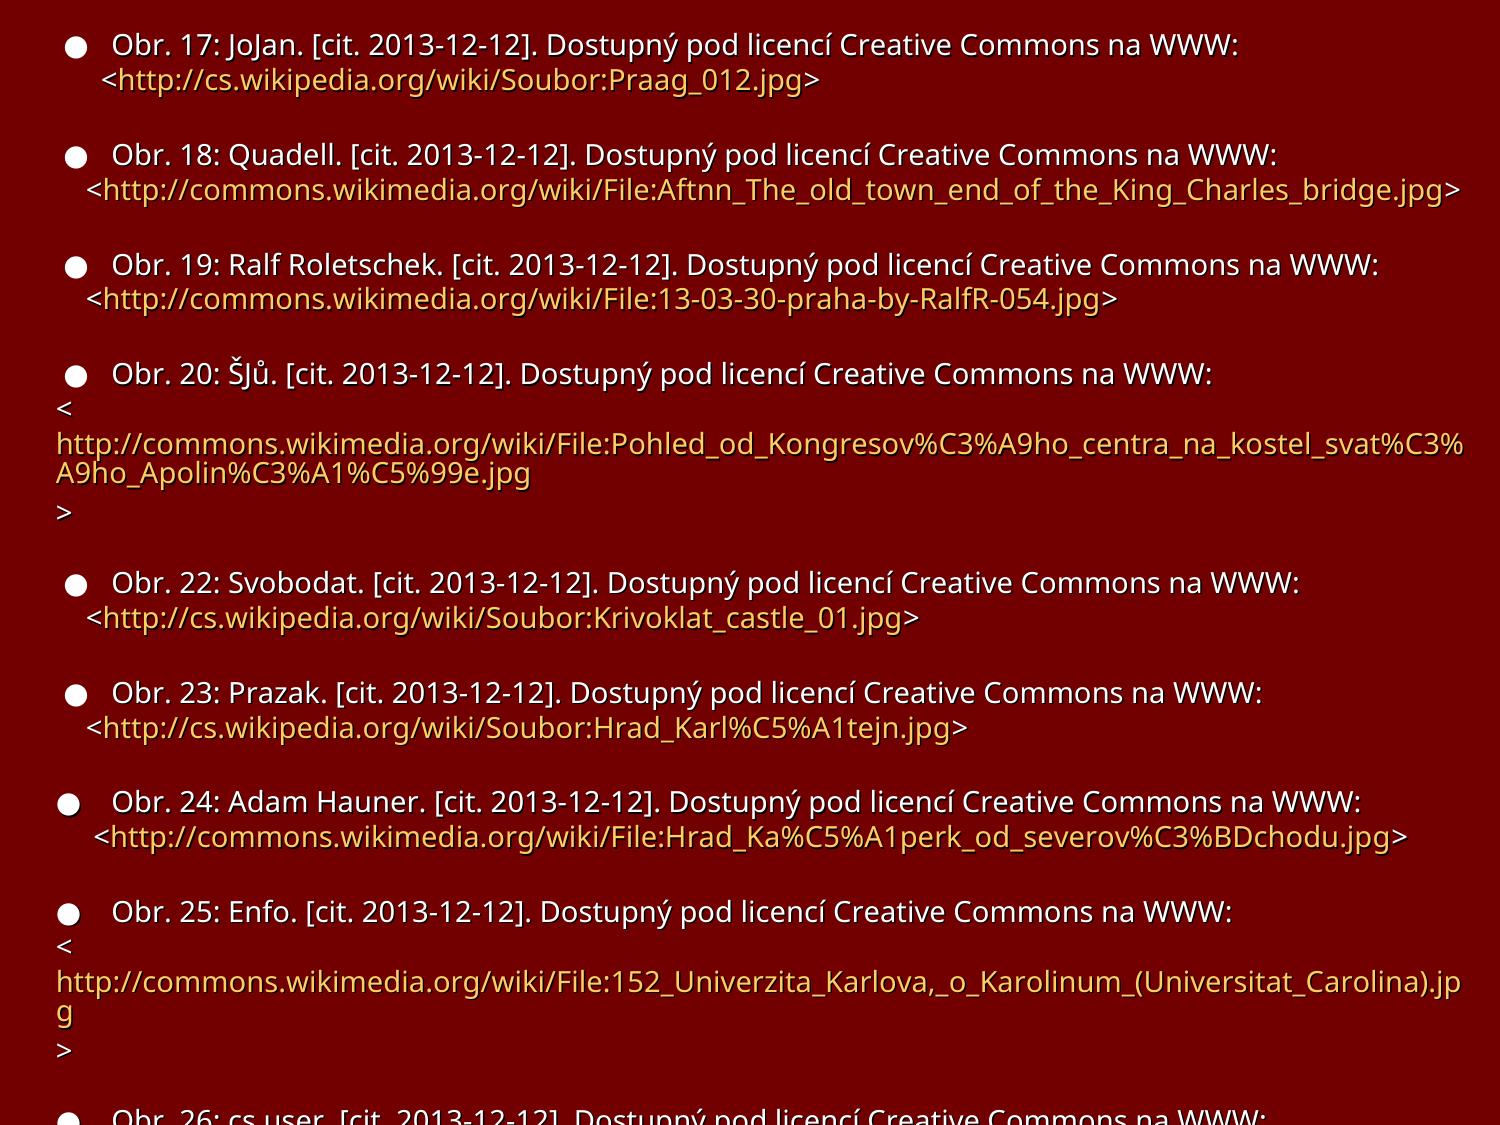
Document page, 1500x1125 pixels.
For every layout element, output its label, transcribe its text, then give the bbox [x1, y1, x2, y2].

text_box ● Obr. 17: JoJan. [cit. 2013-12-12]. Dostupný pod licencí Creative Commons na WWW: <http://cs.wikipedia.org/wiki/Soubor:Praag_012.jpg> ● Obr. 18: Quadell. [cit. 2013-12-12]. Dostupný pod licencí Creative Commons na WWW: <http://commons.wikimedia.org/wiki/File:Aftnn_The_old_town_end_of_the_King_Charles_bridge.jpg> ● Obr. 19: Ralf Roletschek. [cit. 2013-12-12]. Dostupný pod licencí Creative Commons na WWW: <http://commons.wikimedia.org/wiki/File:13-03-30-praha-by-RalfR-054.jpg> ● Obr. 20: ŠJů. [cit. 2013-12-12]. Dostupný pod licencí Creative Commons na WWW: <http://commons.wikimedia.org/wiki/File:Pohled_od_Kongresov%C3%A9ho_centra_na_kostel_svat%C3%A9ho_Apolin%C3%A1%C5%99e.jpg> ● Obr. 22: Svobodat. [cit. 2013-12-12]. Dostupný pod licencí Creative Commons na WWW: <http://cs.wikipedia.org/wiki/Soubor:Krivoklat_castle_01.jpg> ● Obr. 23: Prazak. [cit. 2013-12-12]. Dostupný pod licencí Creative Commons na WWW: <http://cs.wikipedia.org/wiki/Soubor:Hrad_Karl%C5%A1tejn.jpg> ● Obr. 24: Adam Hauner. [cit. 2013-12-12]. Dostupný pod licencí Creative Commons na WWW: <http://commons.wikimedia.org/wiki/File:Hrad_Ka%C5%A1perk_od_severov%C3%BDchodu.jpg> ● Obr. 25: Enfo. [cit. 2013-12-12]. Dostupný pod licencí Creative Commons na WWW: <http://commons.wikimedia.org/wiki/File:152_Univerzita_Karlova,_o_Karolinum_(Universitat_Carolina).jpg> ● Obr. 26: cs user. [cit. 2013-12-12]. Dostupný pod licencí Creative Commons na WWW: <http://commons.wikimedia.org/wiki/File:Charles_Bridge-saint_John.jpg> ● Obr. 27: Diligent. [cit. 2013-12-12]. Dostupný pod licencí Creative Commons na WWW: <http://commons.wikimedia.org/wiki/File:Charles_Bridge_St_Anna.jpg> [41, 18, 1483, 1125]
